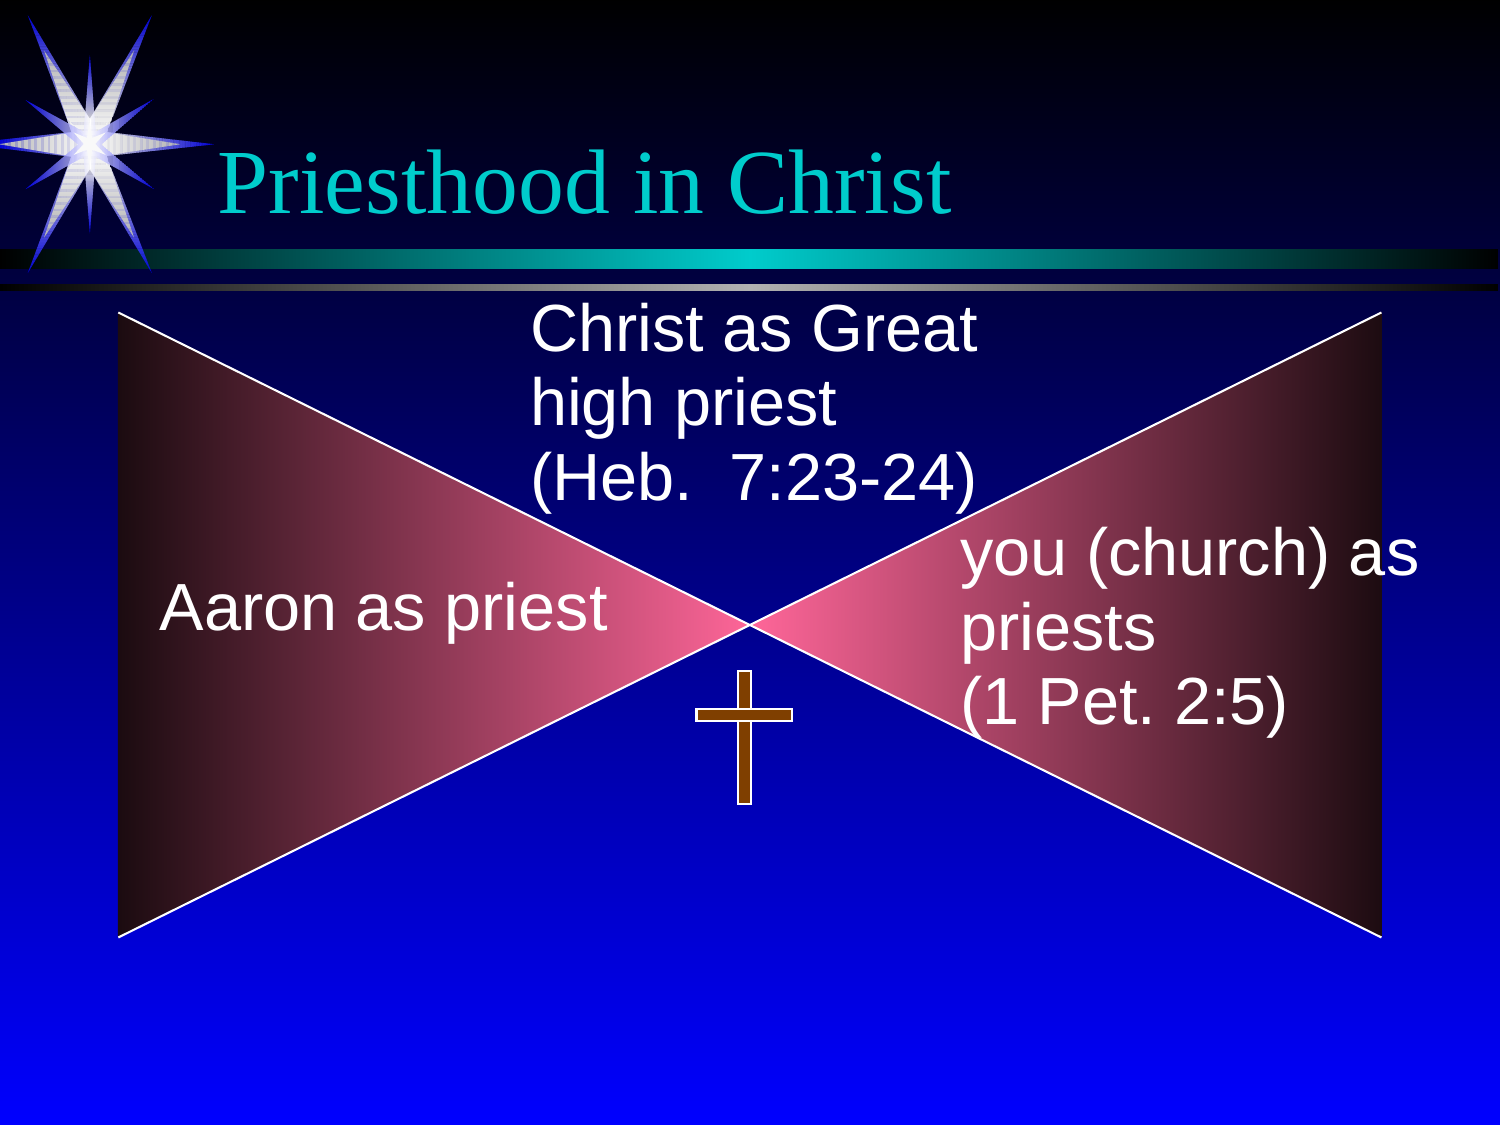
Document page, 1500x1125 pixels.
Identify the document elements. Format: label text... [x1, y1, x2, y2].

text_box you (church) as priests (1 Pet. 2:5) [945, 507, 1446, 747]
text_box [1001, 747, 1382, 936]
text_box [755, 531, 945, 719]
title Priesthood in Christ [203, 64, 1500, 301]
text_box [1066, 314, 1382, 507]
text_box [117, 314, 745, 936]
text_box [696, 671, 792, 804]
text_box Aaron as priest [144, 562, 632, 653]
text_box Christ as Great high priest (Heb. 7:23-24) [515, 282, 1066, 523]
